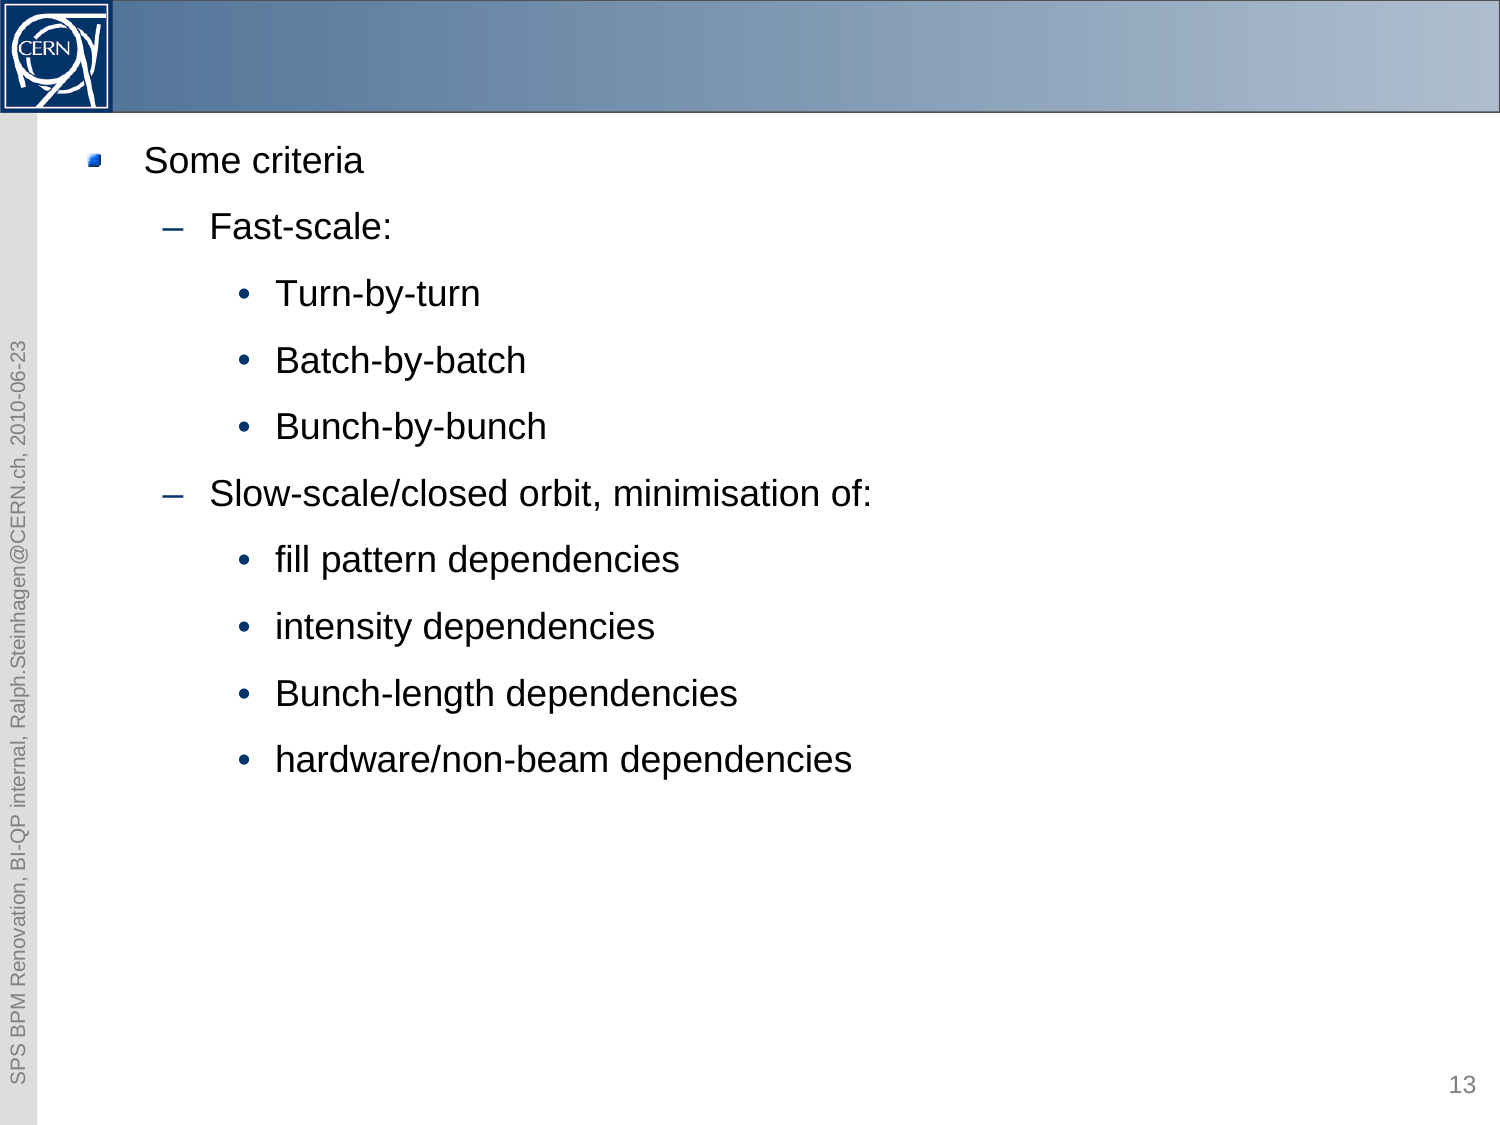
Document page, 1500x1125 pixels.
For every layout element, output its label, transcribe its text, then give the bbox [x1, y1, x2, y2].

picture [0, 0, 113, 113]
list Some criteria Fast-scale: Turn-by-turn Batch-by-batch Bunch-by-bunch Slow-scale/closed orbit, minimisation of: fill pattern dependencies intensity dependencies Bunch-length dependencies hardware/non-beam dependencies [87, 137, 1438, 1016]
